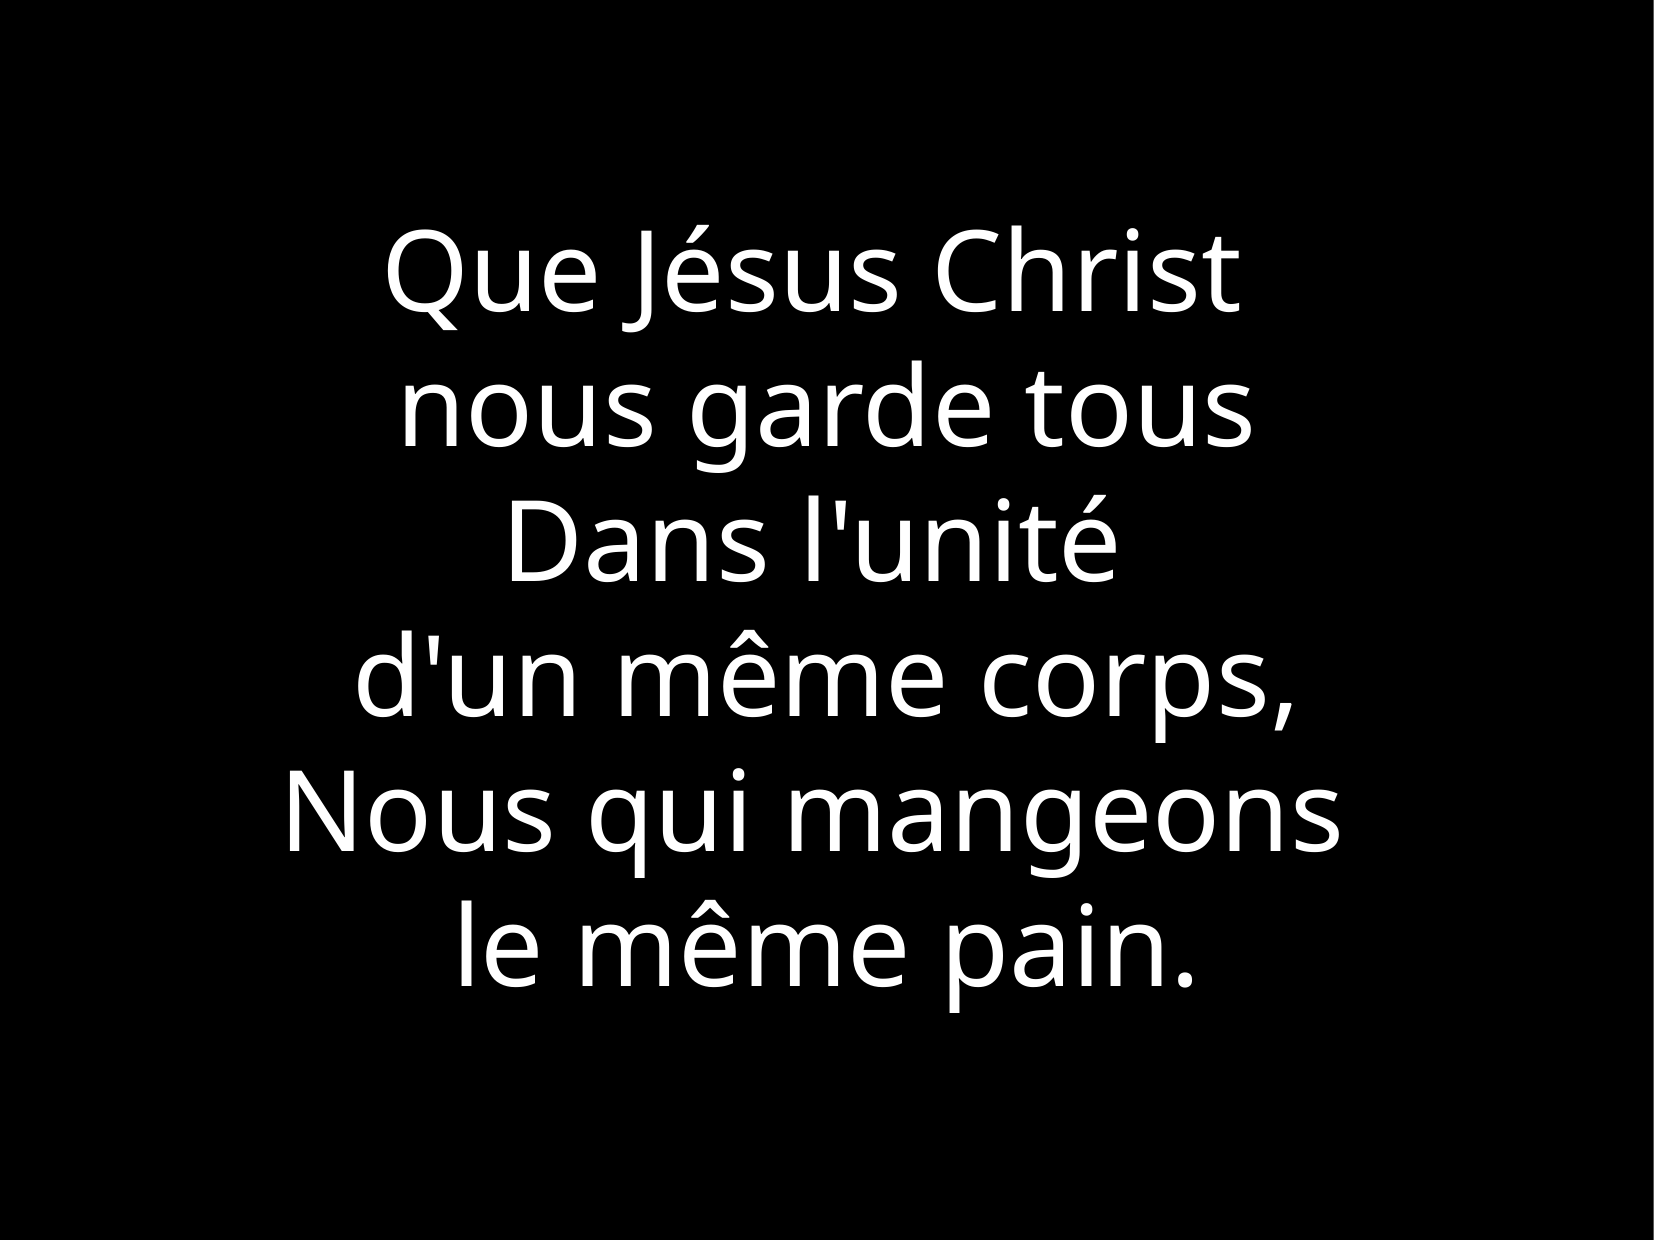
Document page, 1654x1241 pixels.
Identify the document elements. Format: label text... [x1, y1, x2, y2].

title Que Jésus Christ nous garde tous Dans l'unité d'un même corps, Nous qui mangeons le même pain. [82, 49, 1571, 257]
